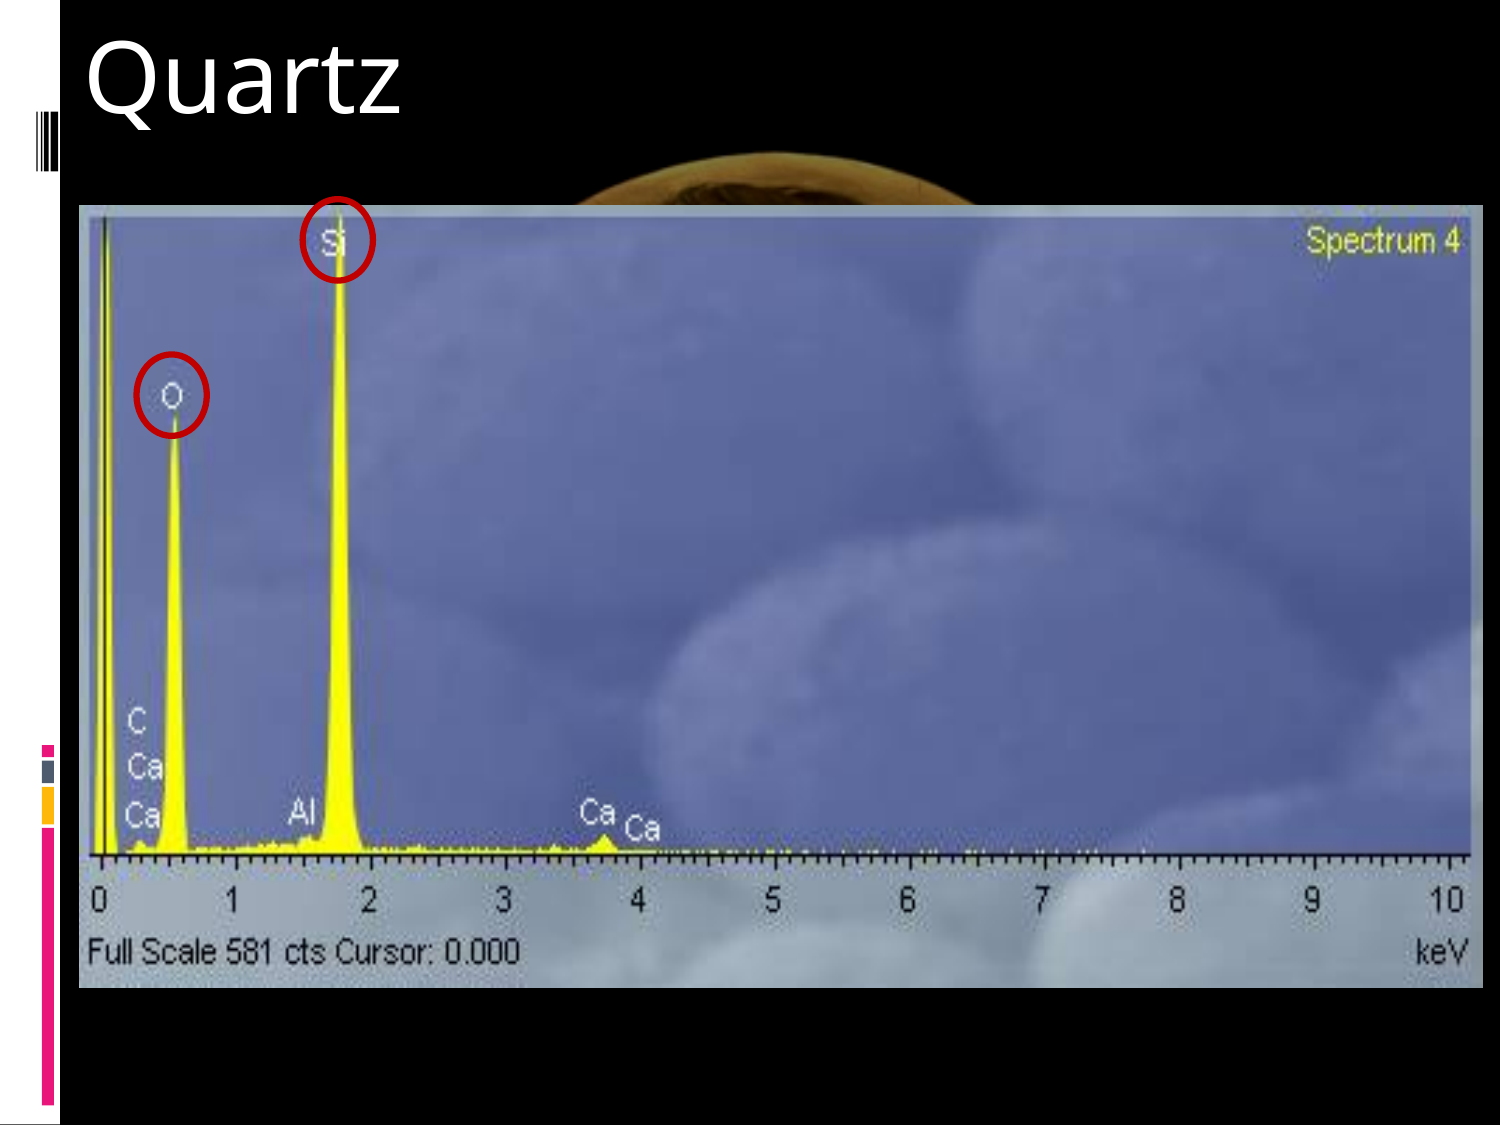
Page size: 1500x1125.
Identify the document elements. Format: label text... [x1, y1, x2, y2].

text_box Quartz [69, 6, 422, 142]
picture [306, 203, 369, 277]
picture [79, 149, 1483, 988]
